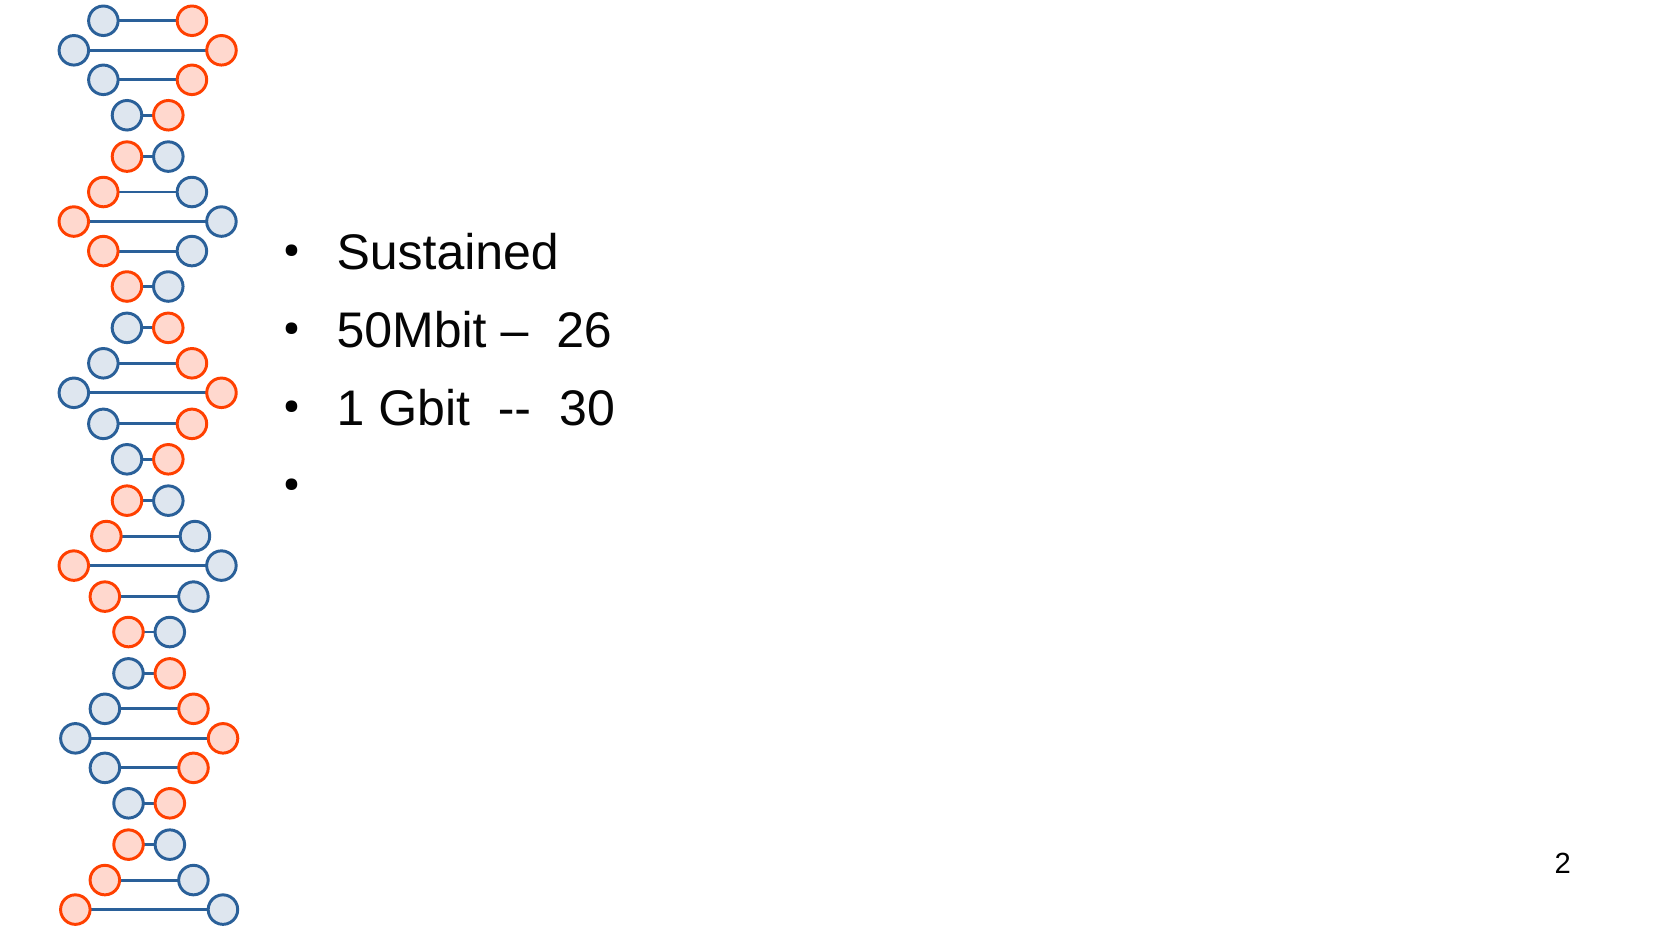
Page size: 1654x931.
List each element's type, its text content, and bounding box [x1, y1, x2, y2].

list Sustained 50Mbit – 26 1 Gbit -- 30 [265, 224, 1595, 764]
